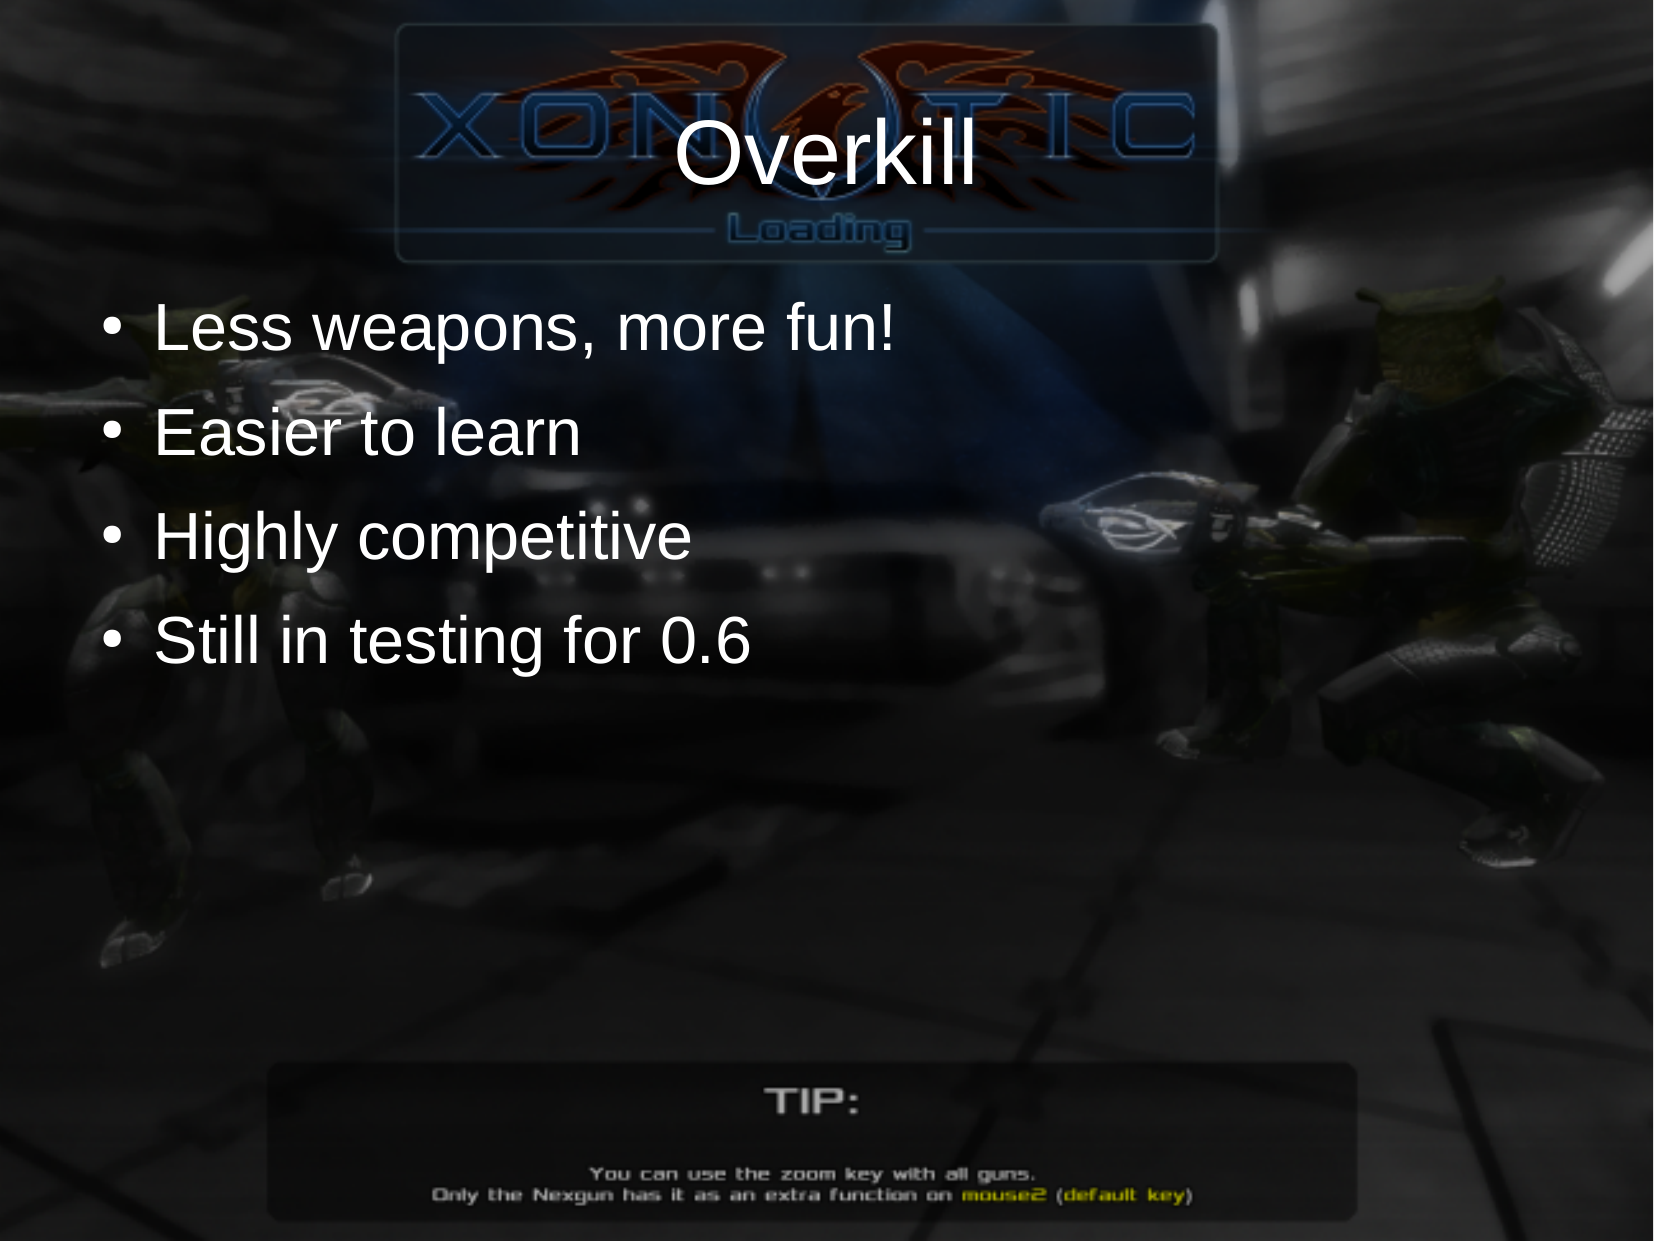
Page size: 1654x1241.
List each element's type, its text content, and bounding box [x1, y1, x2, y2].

title Overkill [82, 49, 1571, 257]
list Less weapons, more fun! Easier to learn Highly competitive Still in testing for 0.6 [82, 290, 1571, 1109]
picture [0, 0, 1654, 1241]
